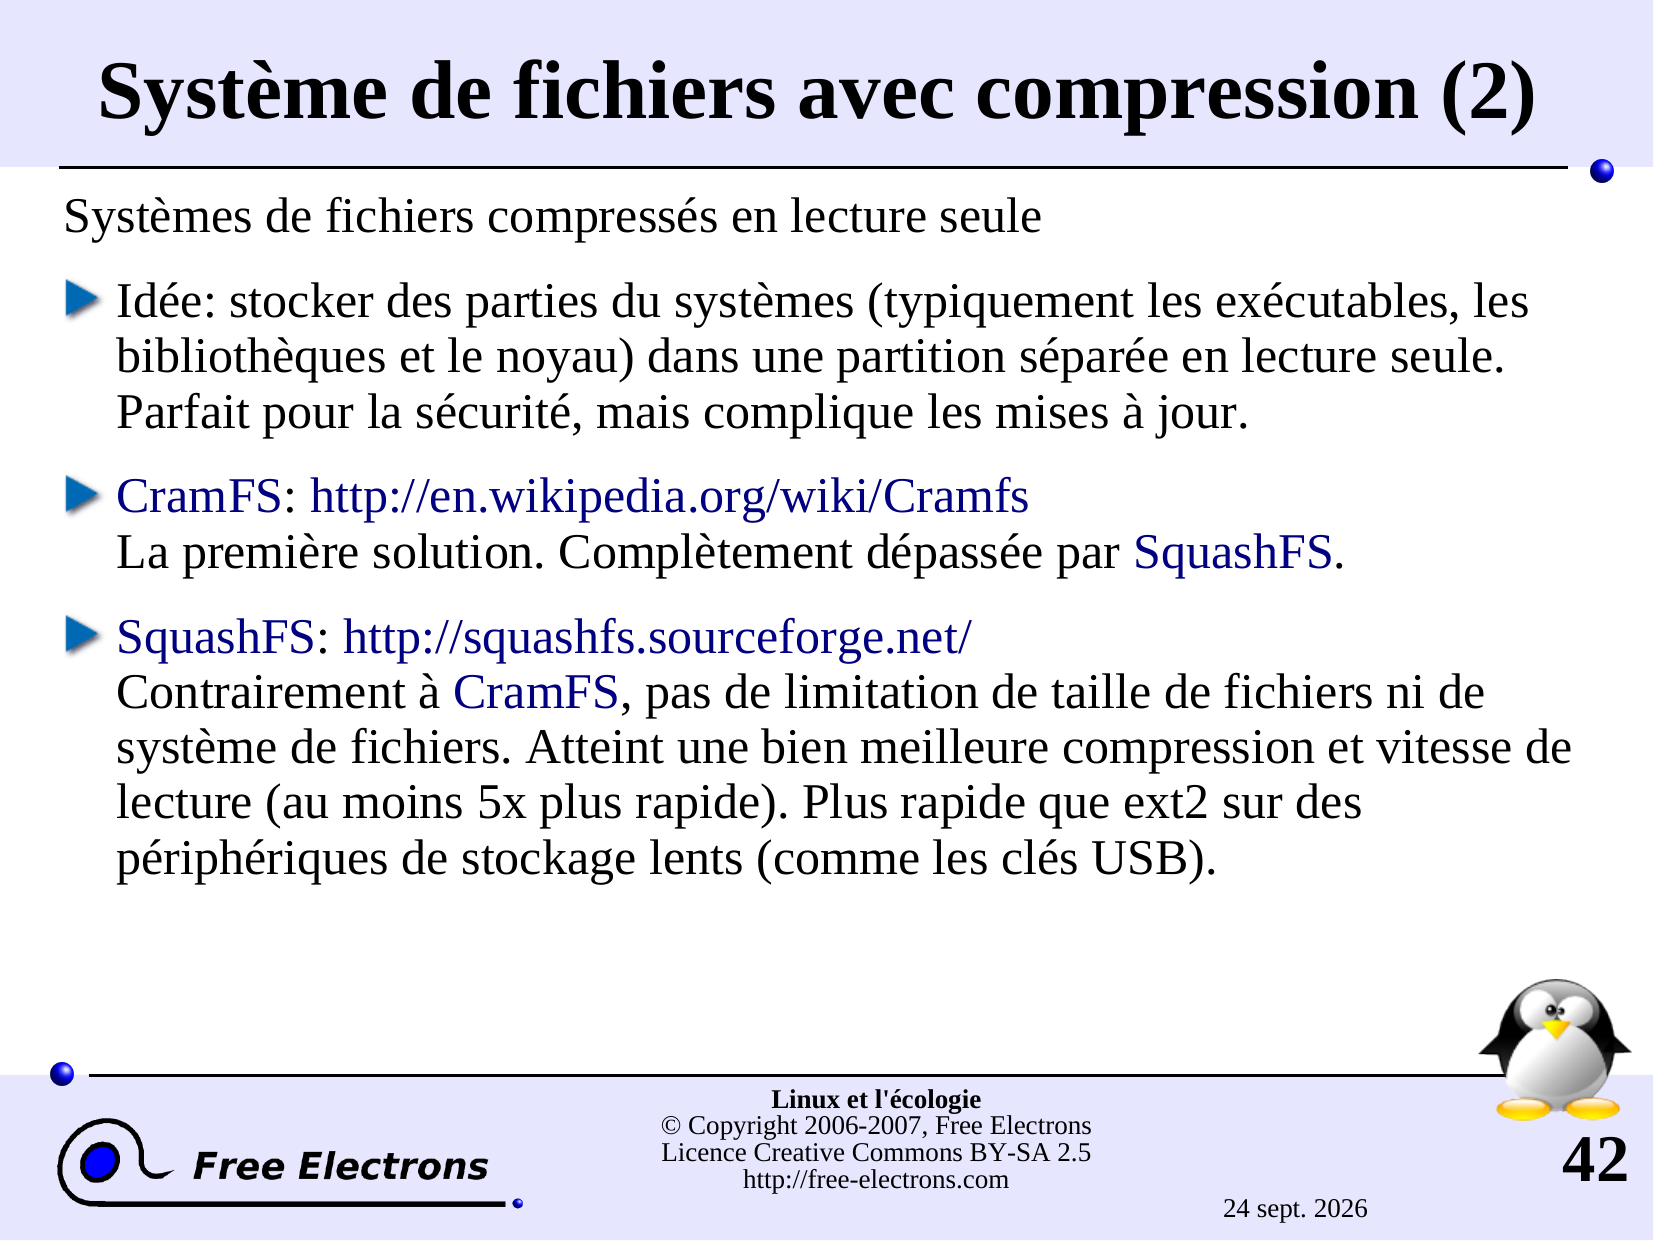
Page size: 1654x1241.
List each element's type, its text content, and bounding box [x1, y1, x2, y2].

picture [50, 1107, 527, 1216]
title Système de fichiers avec compression (2) [33, 29, 1604, 153]
picture [1476, 979, 1634, 1121]
list Systèmes de fichiers compressés en lecture seule Idée: stocker des parties du systèmes (typiquement les exécutables, les bibliothèques et le noyau) dans une partition séparée en lecture seule. Parfait pour la sécurité, mais complique les mises à jour. CramFS: http://en.wikipedia.org/wiki/Cramfs La première solution. Complètement dépassée par SquashFS. SquashFS: http://squashfs.sourceforge.net/ Contrairement à CramFS, pas de limitation de taille de fichiers ni de système de fichiers. Atteint une bien meilleure compression et vitesse de lecture (au moins 5x plus rapide). Plus rapide que ext2 sur des périphériques de stockage lents (comme les clés USB). [46, 188, 1586, 1038]
